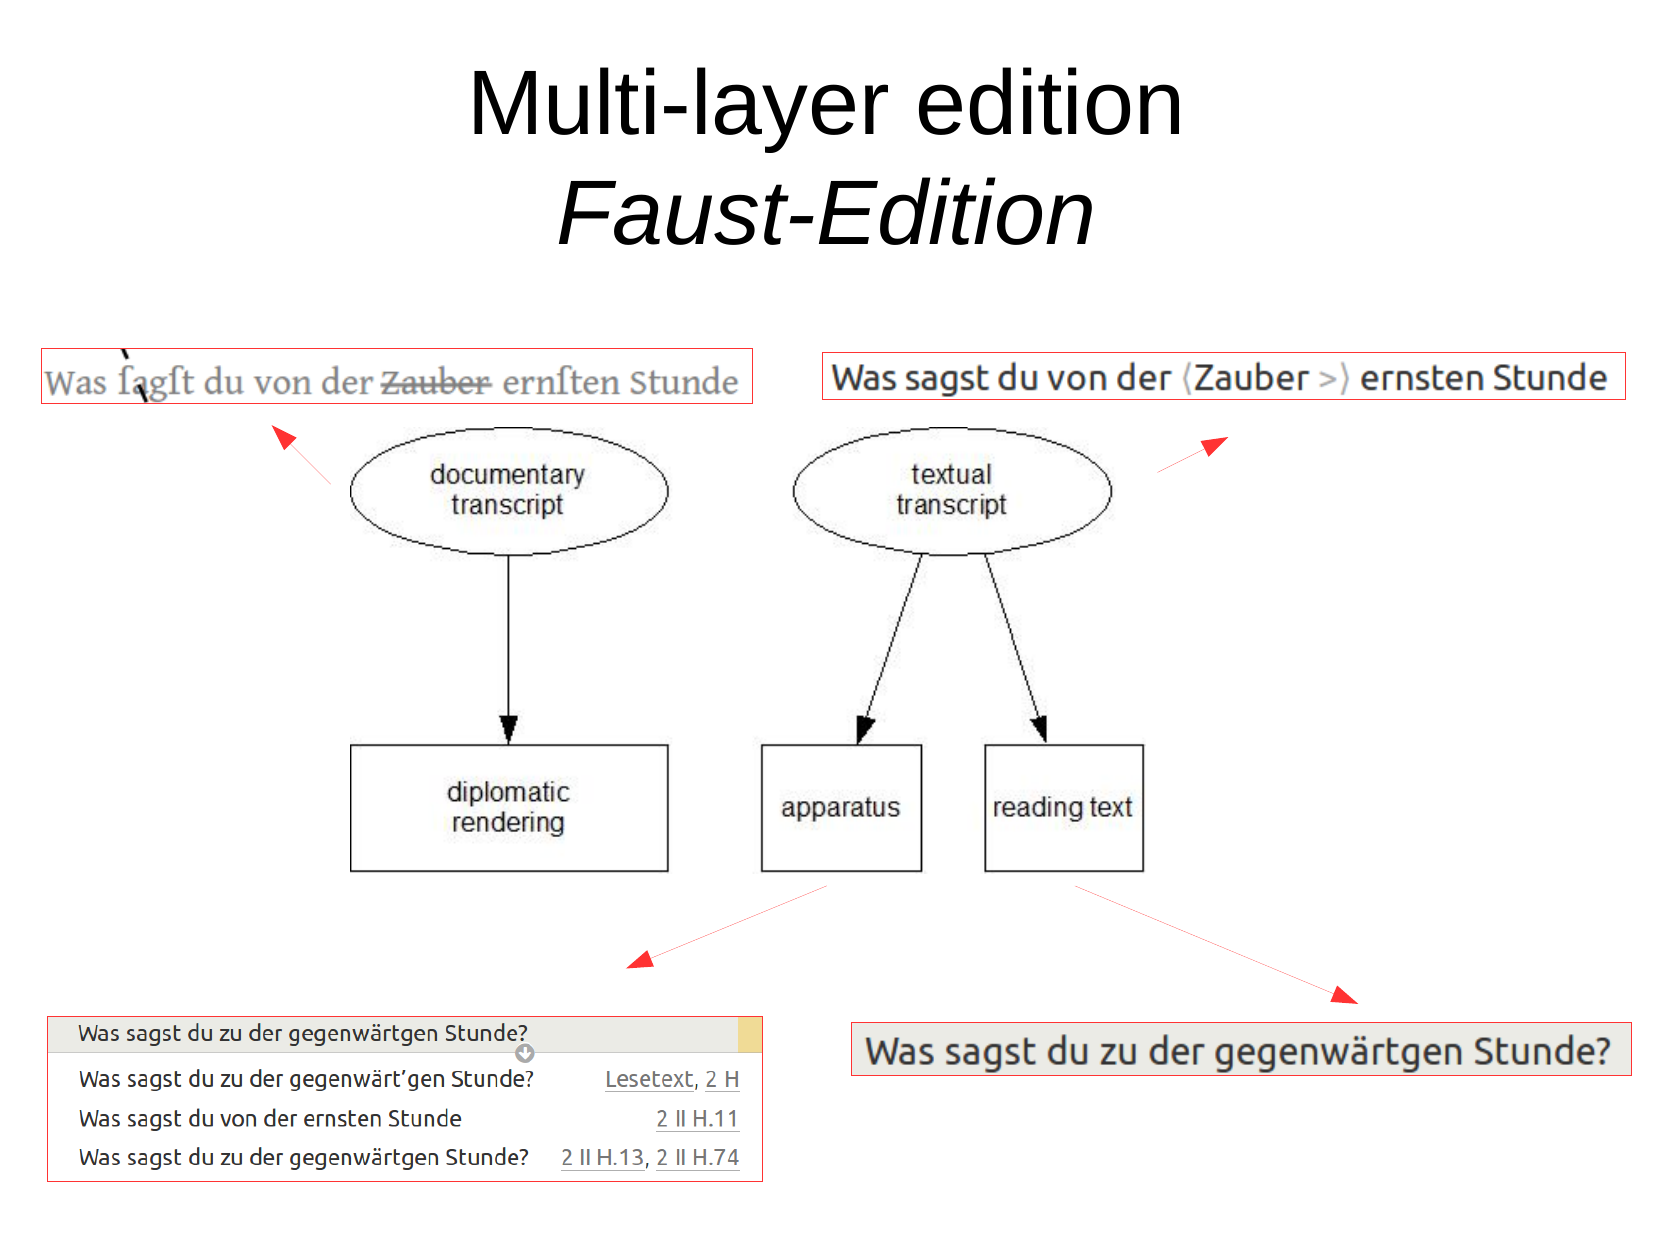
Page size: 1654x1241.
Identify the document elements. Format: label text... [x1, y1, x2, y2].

picture [350, 427, 1146, 875]
picture [851, 1022, 1632, 1076]
picture [41, 348, 753, 404]
picture [822, 352, 1626, 400]
text_box Multi-layer edition Faust-Edition [82, 49, 1571, 257]
picture [47, 1016, 763, 1182]
